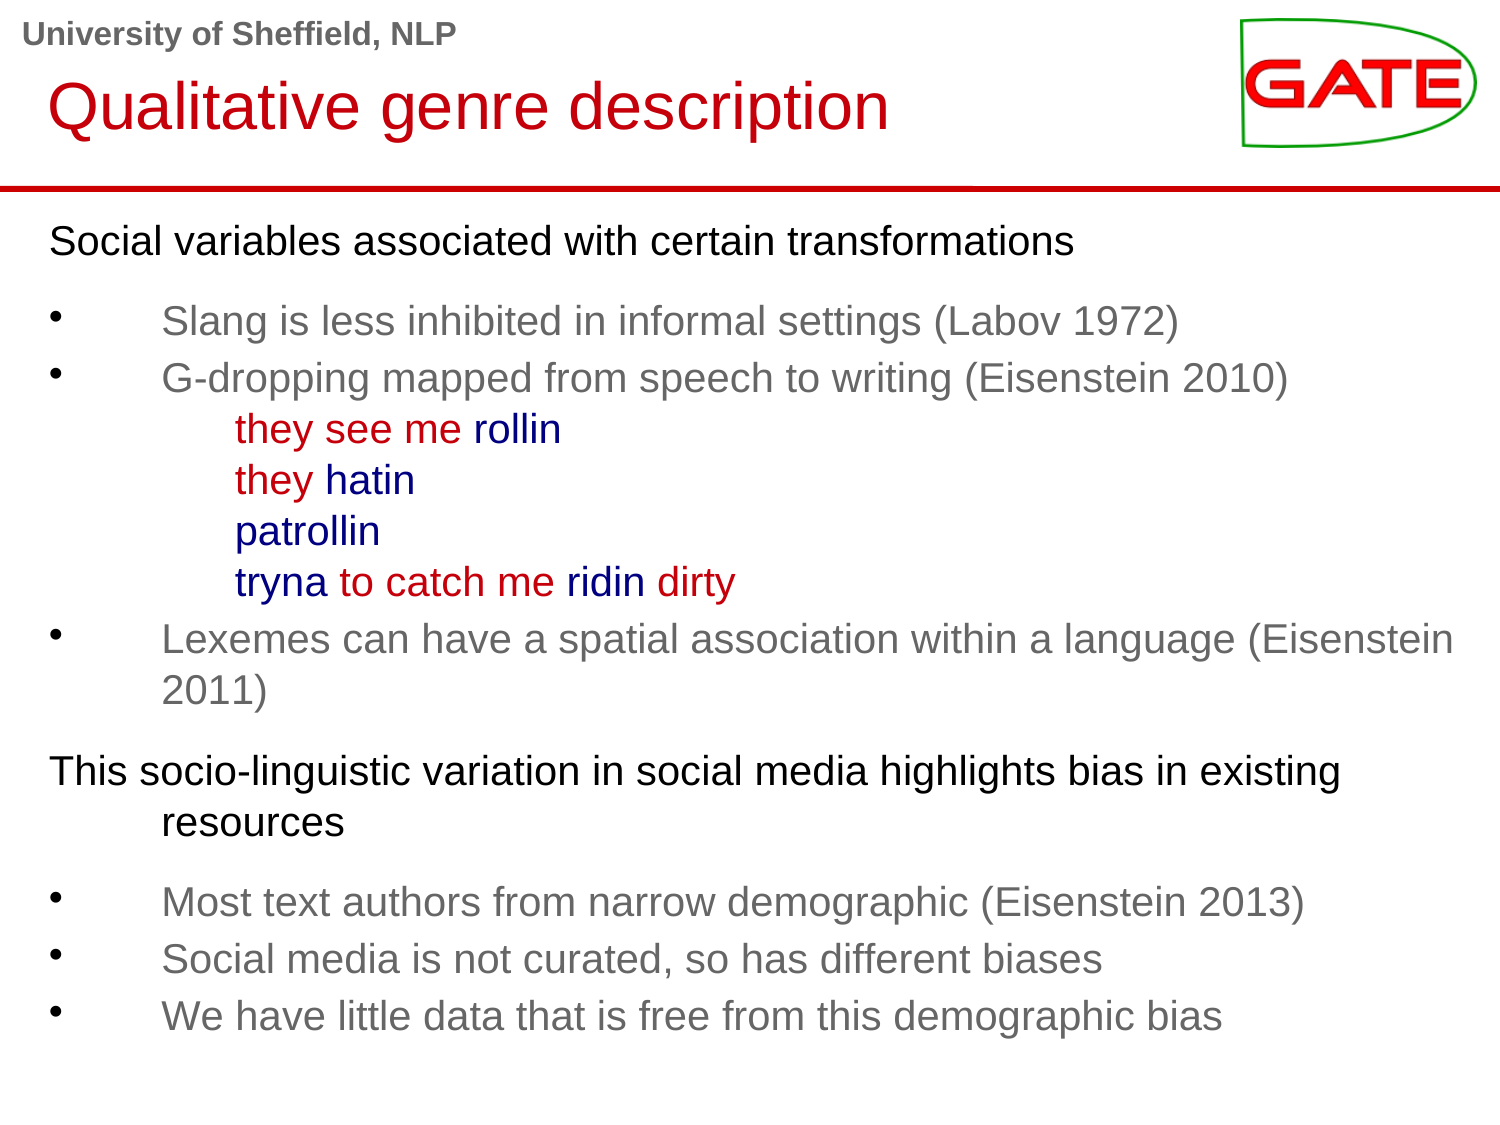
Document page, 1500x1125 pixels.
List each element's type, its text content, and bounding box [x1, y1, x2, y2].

picture [1240, 18, 1477, 148]
text_box Social variables associated with certain transformations Slang is less inhibited in informal settings (Labov 1972) G-dropping mapped from speech to writing (Eisenstein 2010) they see me rollin they hatin patrollin tryna to catch me ridin dirty Lexemes can have a spatial association within a language (Eisenstein 2011) This socio-linguistic variation in social media highlights bias in existing resources Most text authors from narrow demographic (Eisenstein 2013) Social media is not curated, so has different biases We have little data that is free from this demographic bias [47, 212, 1500, 1064]
text_box Qualitative genre description [47, 47, 1267, 168]
